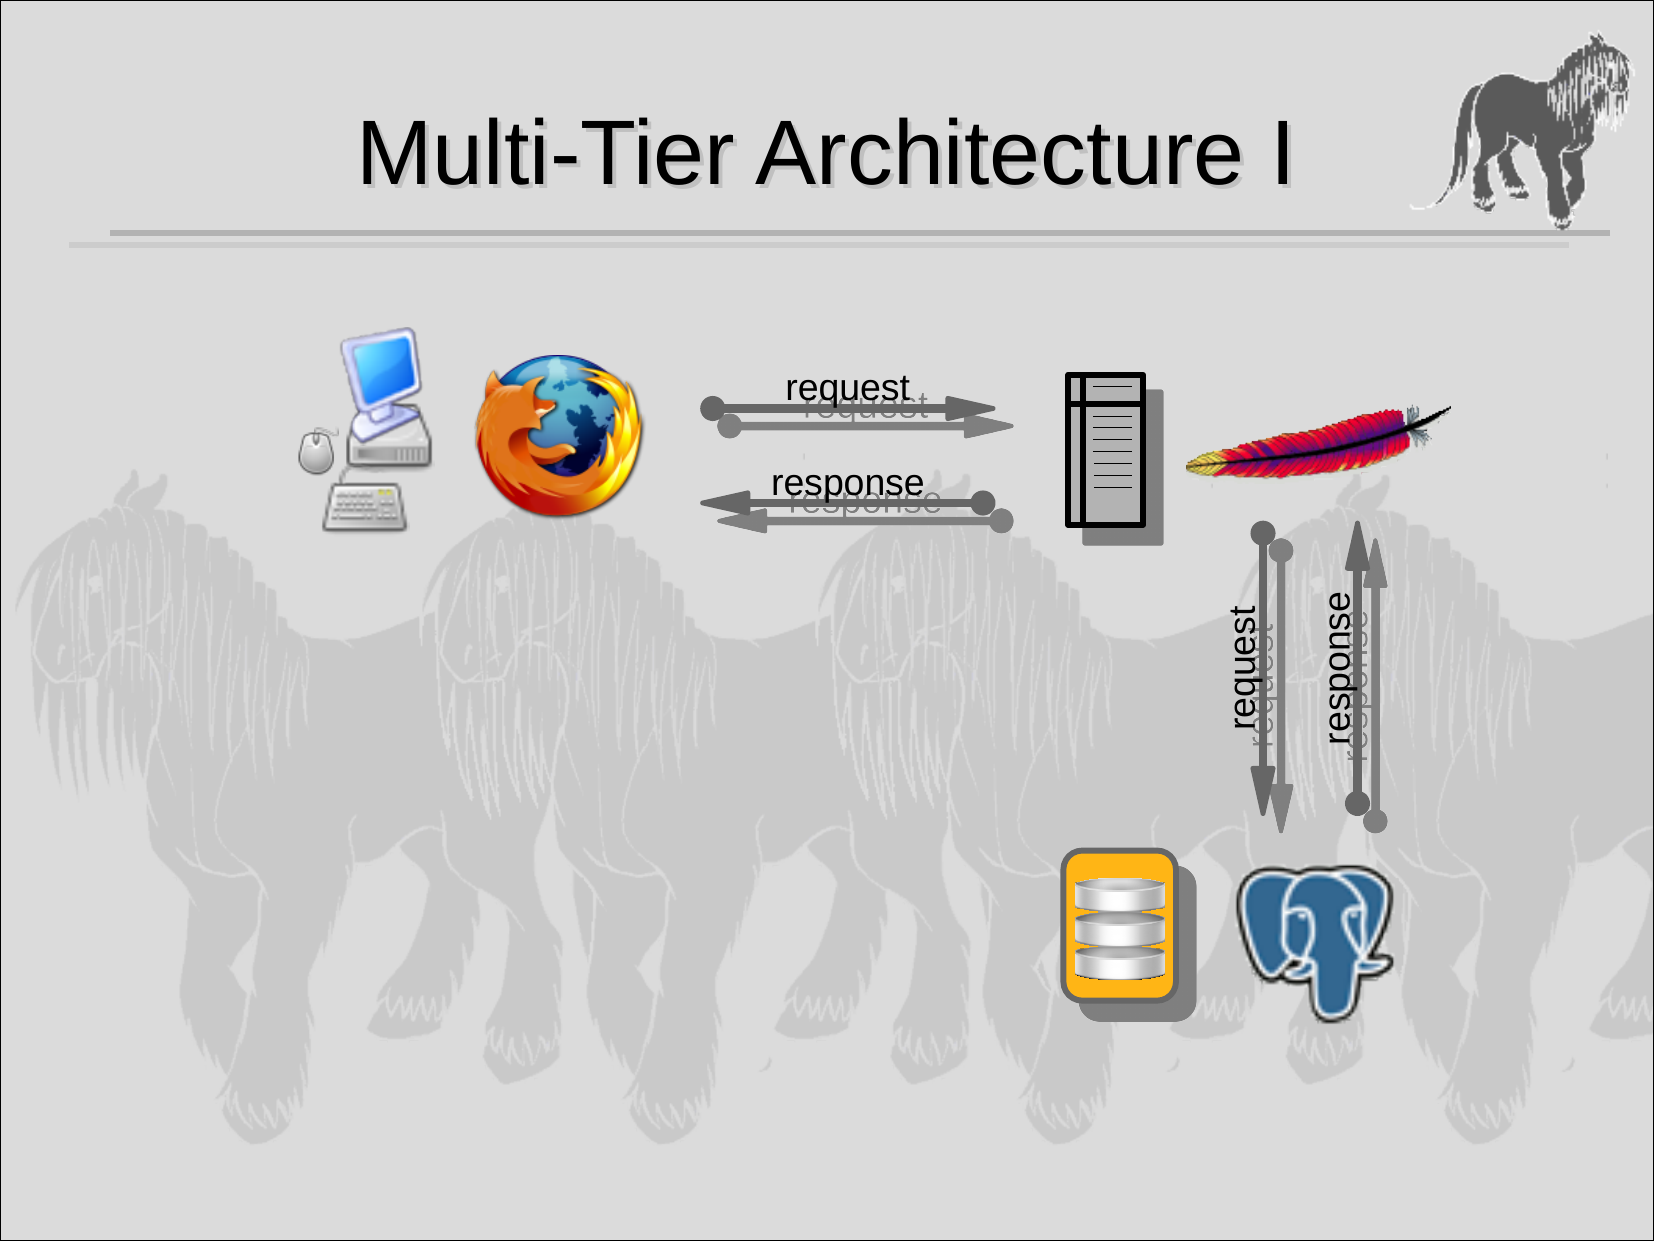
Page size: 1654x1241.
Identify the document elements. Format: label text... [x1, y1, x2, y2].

picture [1060, 869, 1179, 988]
text_box [1063, 850, 1176, 869]
picture [1401, 25, 1639, 236]
picture [291, 327, 442, 540]
picture [1227, 856, 1405, 1034]
picture [1186, 403, 1451, 484]
title Multi-Tier Architecture I [82, 49, 1571, 257]
text_box [1068, 374, 1144, 525]
picture [472, 355, 650, 526]
text_box [1064, 988, 1175, 1001]
